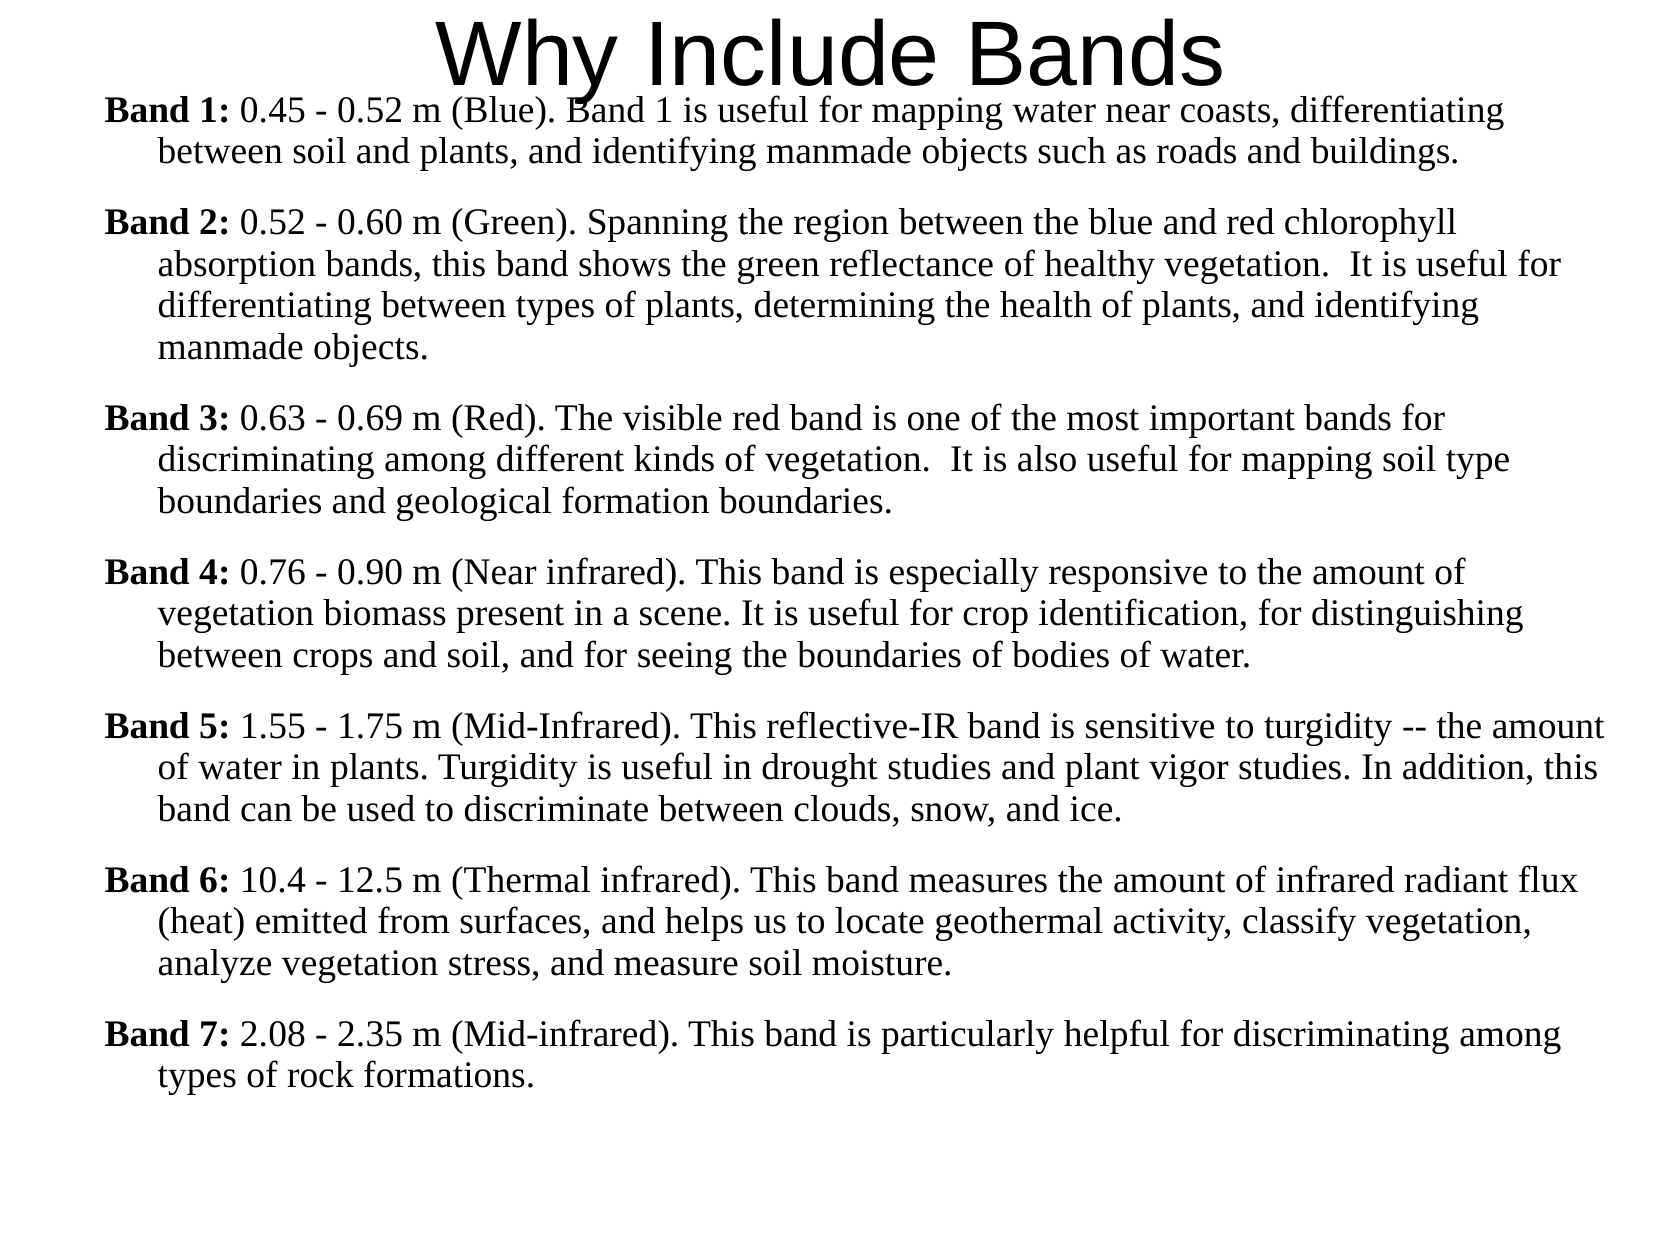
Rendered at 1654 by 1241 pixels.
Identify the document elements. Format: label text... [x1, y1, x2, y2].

title Why Include Bands [86, 0, 1576, 151]
list Band 1: 0.45 - 0.52 m (Blue). Band 1 is useful for mapping water near coasts, differentiating between soil and plants, and identifying manmade objects such as roads and buildings. Band 2: 0.52 - 0.60 m (Green). Spanning the region between the blue and red chlorophyll absorption bands, this band shows the green reflectance of healthy vegetation. It is useful for differentiating between types of plants, determining the health of plants, and identifying manmade objects. Band 3: 0.63 - 0.69 m (Red). The visible red band is one of the most important bands for discriminating among different kinds of vegetation. It is also useful for mapping soil type boundaries and geological formation boundaries. Band 4: 0.76 - 0.90 m (Near infrared). This band is especially responsive to the amount of vegetation biomass present in a scene. It is useful for crop identification, for distinguishing between crops and soil, and for seeing the boundaries of bodies of water. Band 5: 1.55 - 1.75 m (Mid-Infrared). This reflective-IR band is sensitive to turgidity -- the amount of water in plants. Turgidity is useful in drought studies and plant vigor studies. In addition, this band can be used to discriminate between clouds, snow, and ice. Band 6: 10.4 - 12.5 m (Thermal infrared). This band measures the amount of infrared radiant flux (heat) emitted from surfaces, and helps us to locate geothermal activity, classify vegetation, analyze vegetation stress, and measure soil moisture. Band 7: 2.08 - 2.35 m (Mid-infrared). This band is particularly helpful for discriminating among types of rock formations. [86, 88, 1613, 1201]
